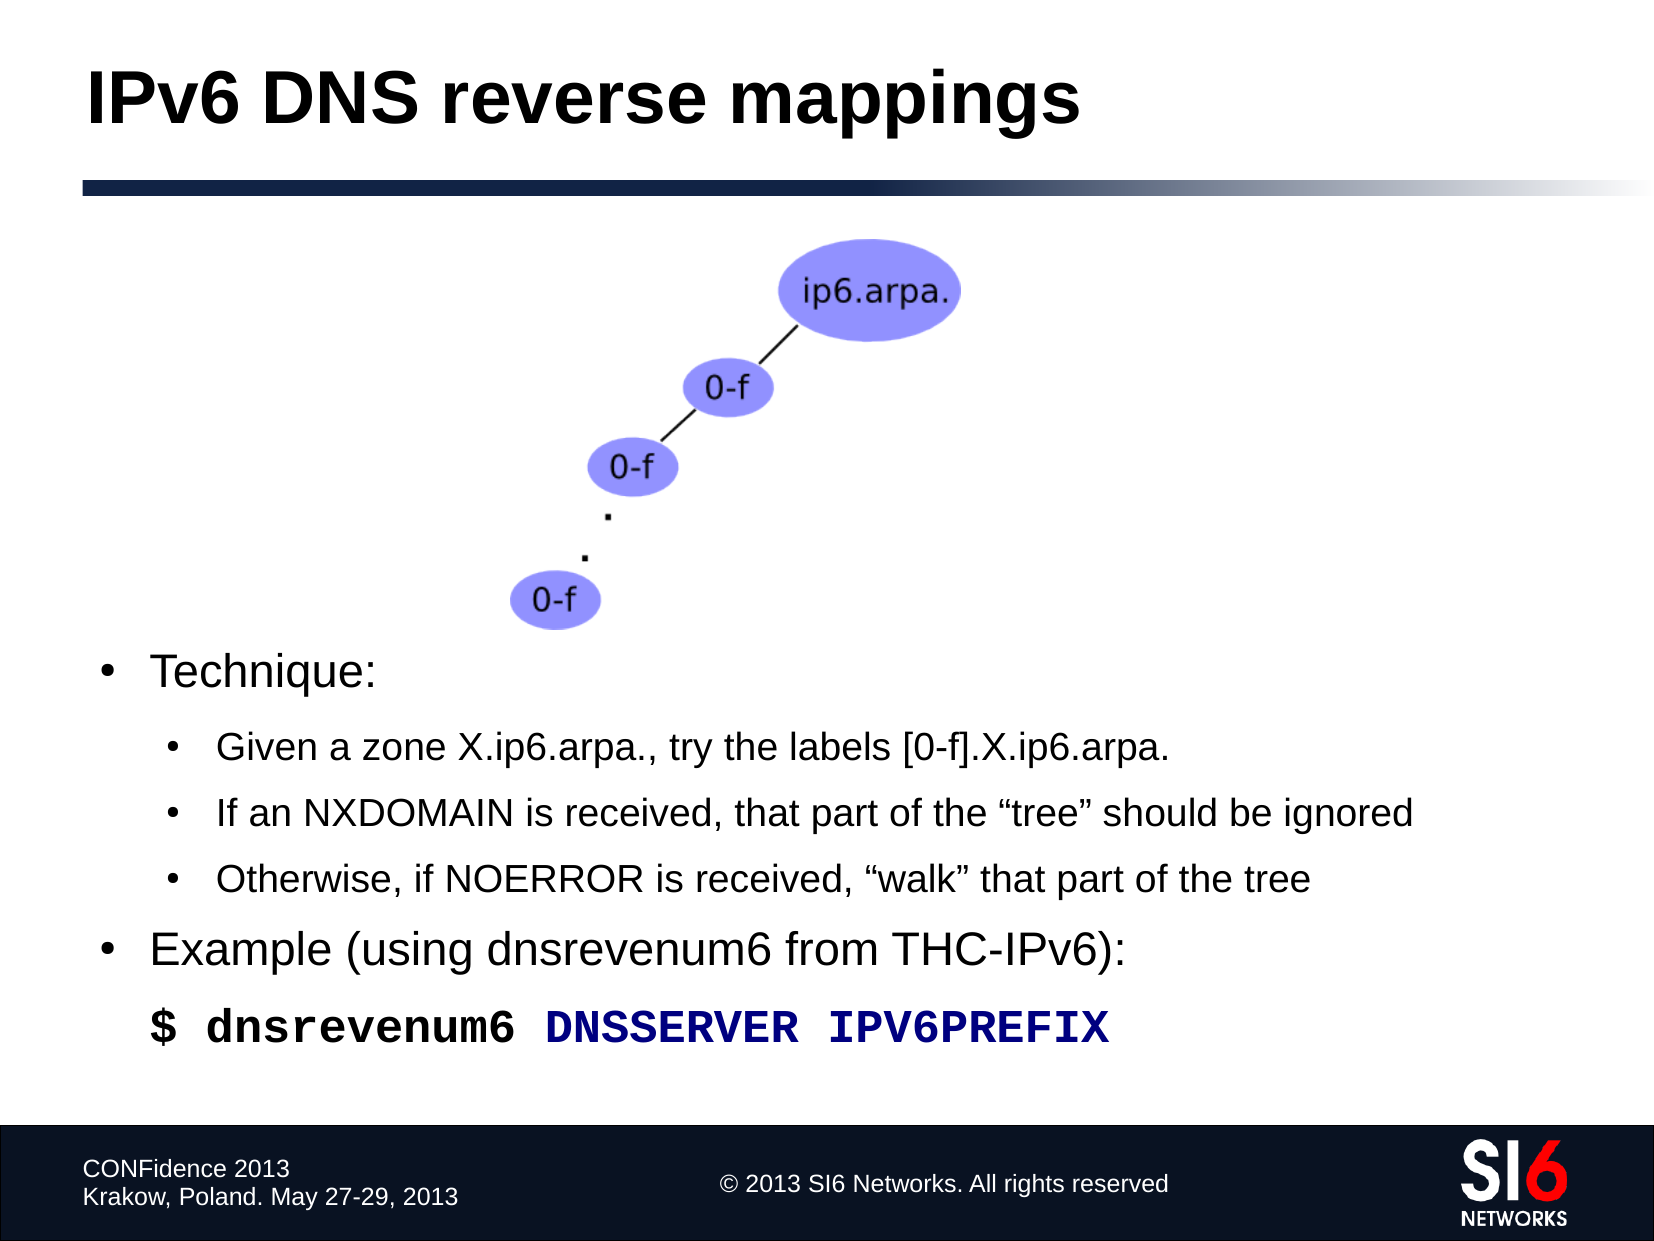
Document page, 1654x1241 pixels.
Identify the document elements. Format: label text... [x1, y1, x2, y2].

title IPv6 DNS reverse mappings [86, 30, 1576, 166]
picture [510, 239, 961, 631]
list Technique: Given a zone X.ip6.arpa., try the labels [0-f].X.ip6.arpa. If an NXDOMAIN is received, that part of the “tree” should be ignored Otherwise, if NOERROR is received, “walk” that part of the tree Example (using dnsrevenum6 from THC-IPv6): $ dnsrevenum6 DNSSERVER IPV6PREFIX [82, 645, 1571, 1059]
picture [1461, 1139, 1567, 1226]
